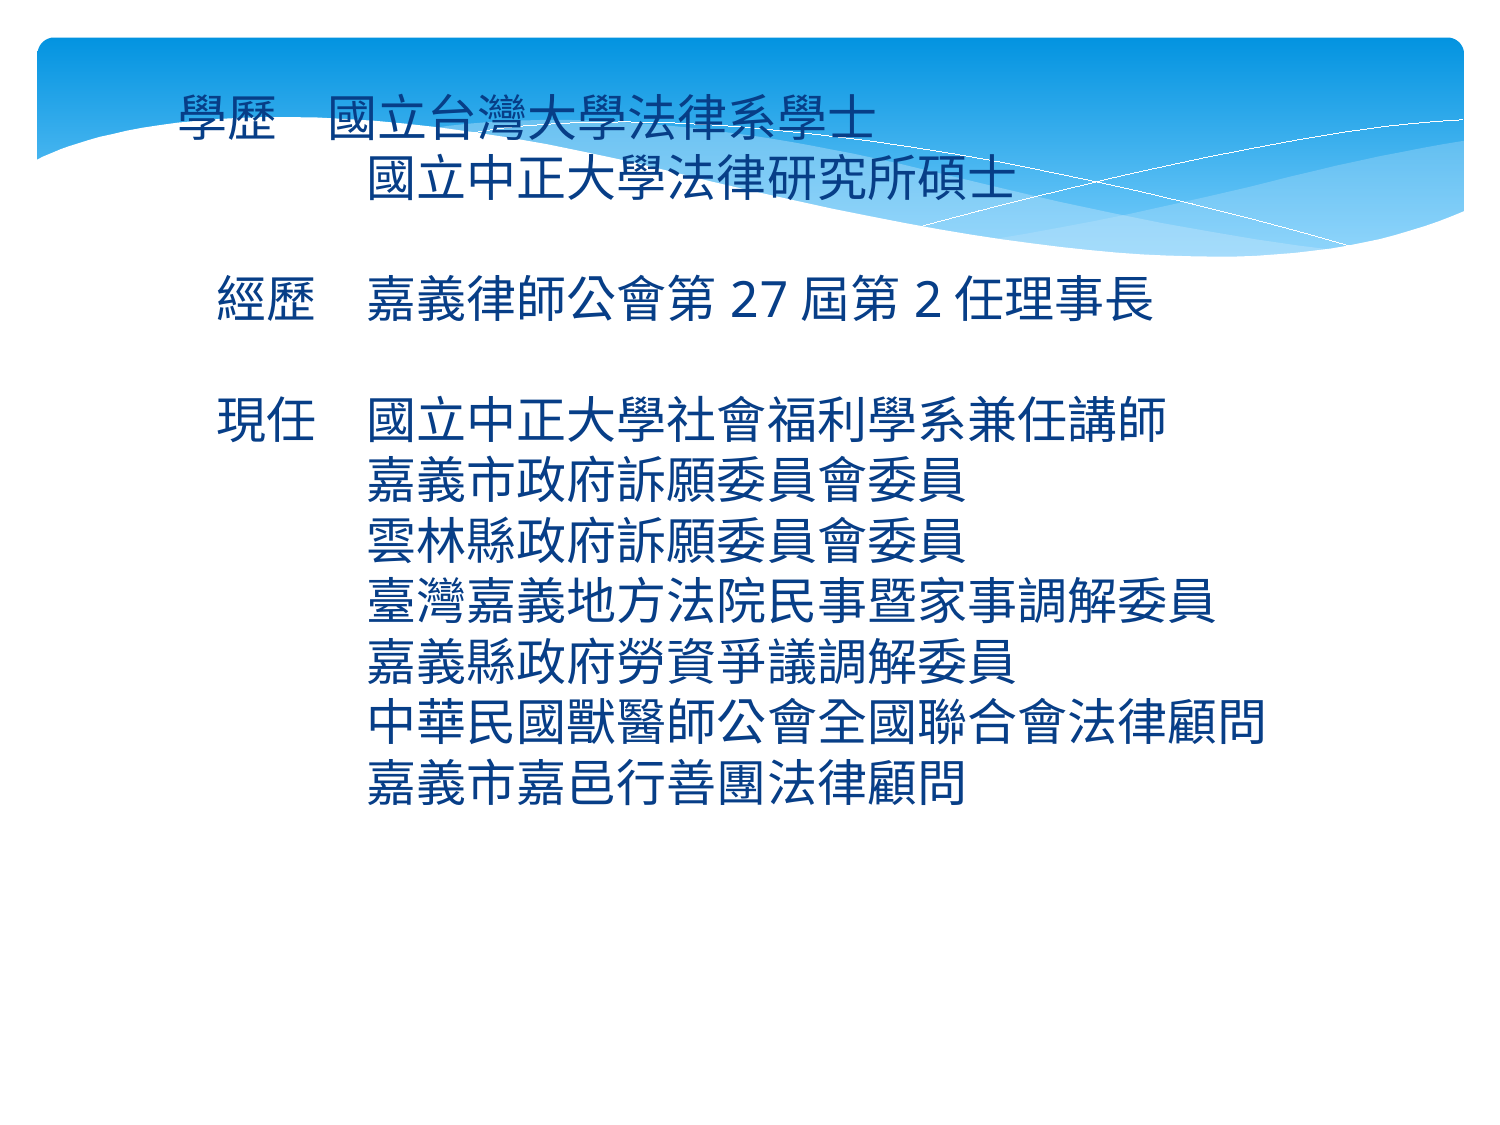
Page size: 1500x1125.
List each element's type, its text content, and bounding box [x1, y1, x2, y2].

list 學歷 國立台灣大學法律系學士 國立中正大學法律研究所碩士 經歷 嘉義律師公會第27屆第2任理事長 現任 國立中正大學社會福利學系兼任講師 嘉義市政府訴願委員會委員 雲林縣政府訴願委員會委員 臺灣嘉義地方法院民事暨家事調解委員 嘉義縣政府勞資爭議調解委員 中華民國獸醫師公會全國聯合會法律顧問 嘉義市嘉邑行善團法律顧問 [64, 90, 1418, 929]
